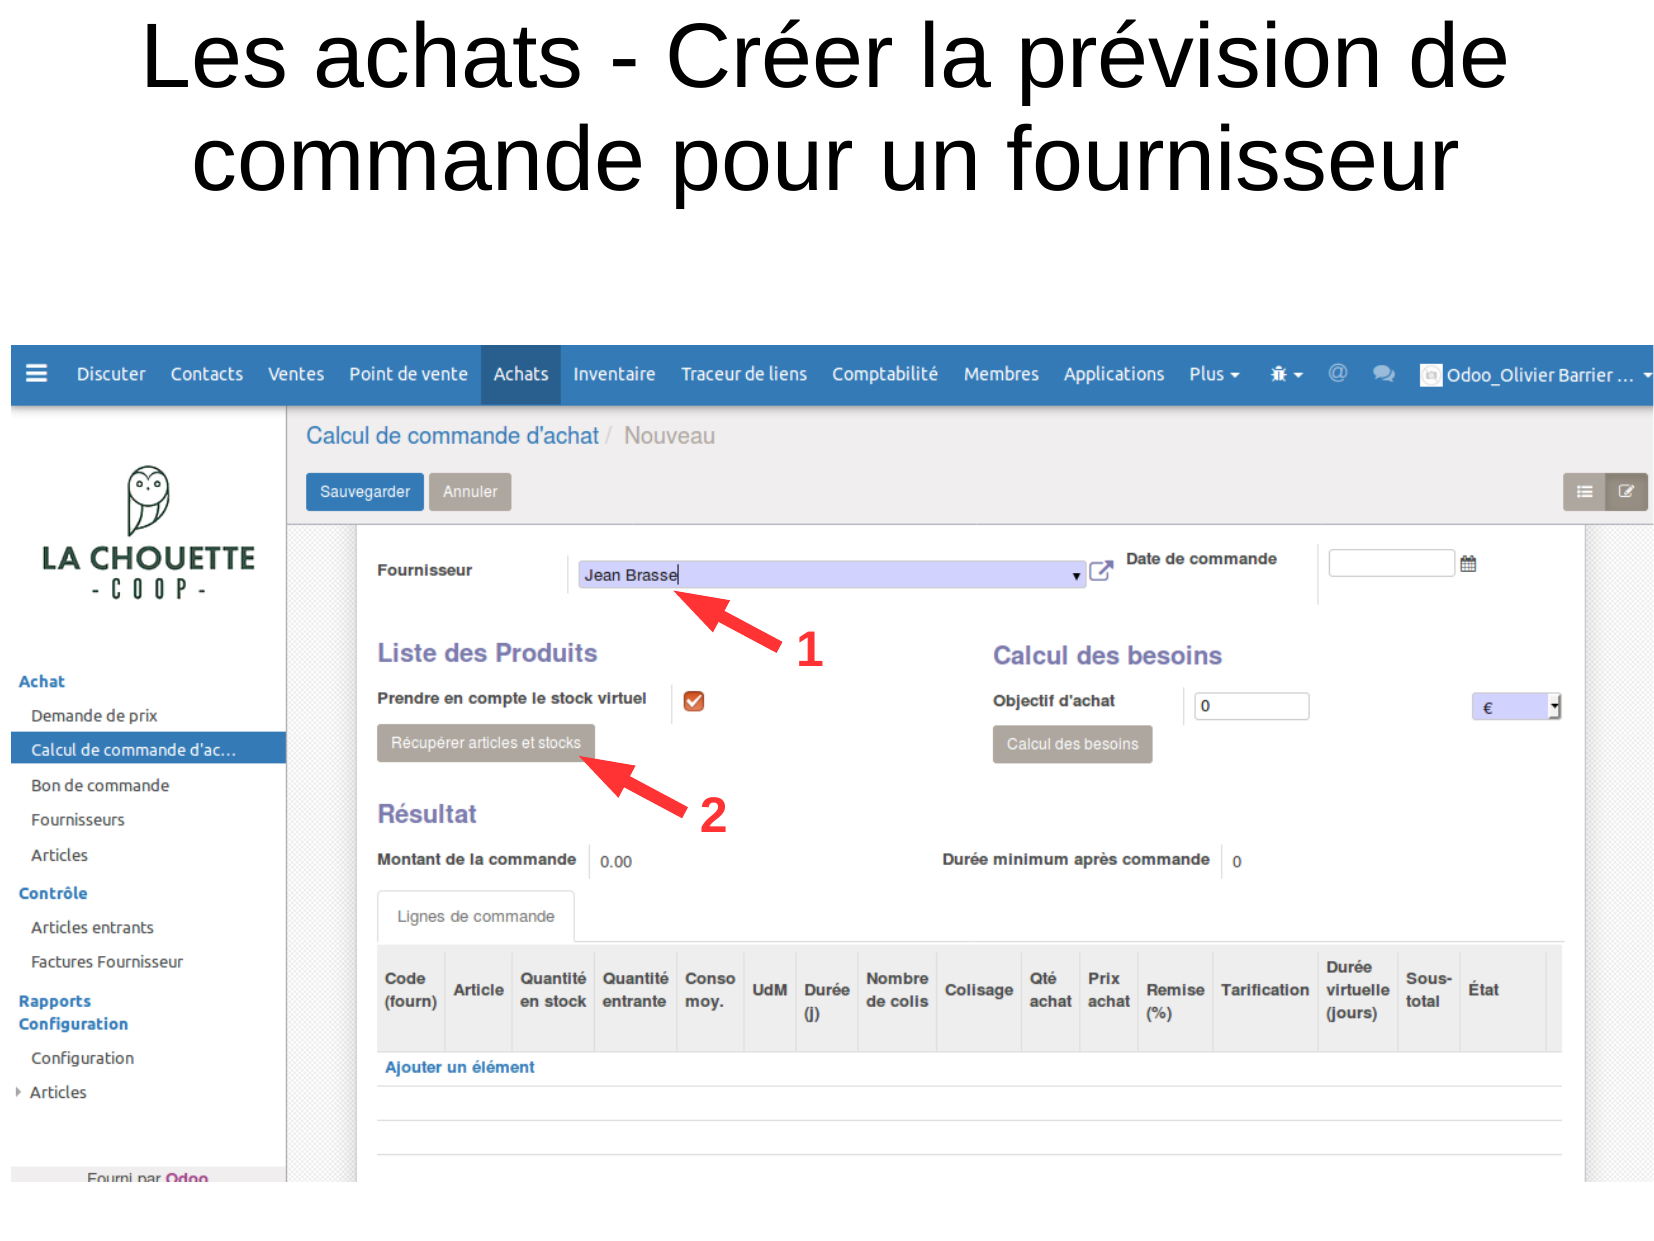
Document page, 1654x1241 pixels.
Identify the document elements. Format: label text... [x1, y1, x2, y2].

title Les achats - Créer la prévision de commande pour un fournisseur [82, 5, 1571, 210]
picture [11, 345, 1654, 1182]
text_box 2 [685, 779, 743, 851]
text_box 1 [781, 613, 839, 686]
